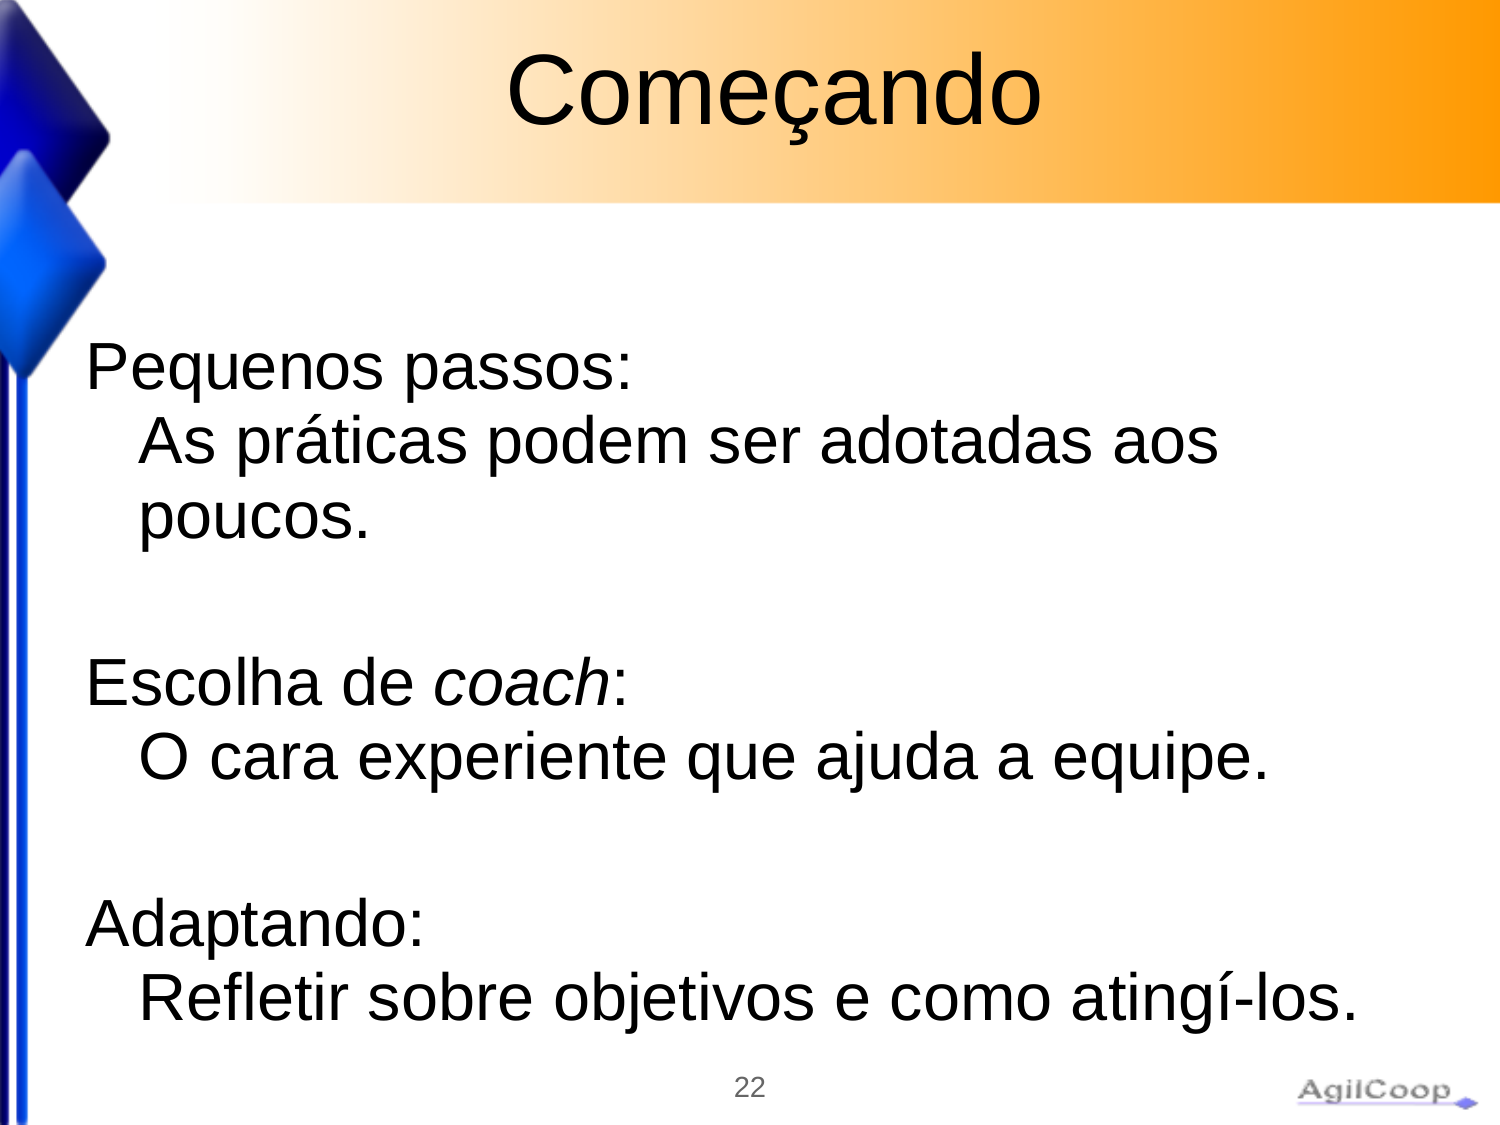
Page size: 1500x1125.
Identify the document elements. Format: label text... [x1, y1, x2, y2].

title Começando [124, 8, 1426, 172]
list Pequenos passos: As práticas podem ser adotadas aos poucos. Escolha de coach: O cara experiente que ajuda a equipe. Adaptando: Refletir sobre objetivos e como atingí-los. [53, 321, 1412, 1045]
picture [0, 0, 1500, 1125]
